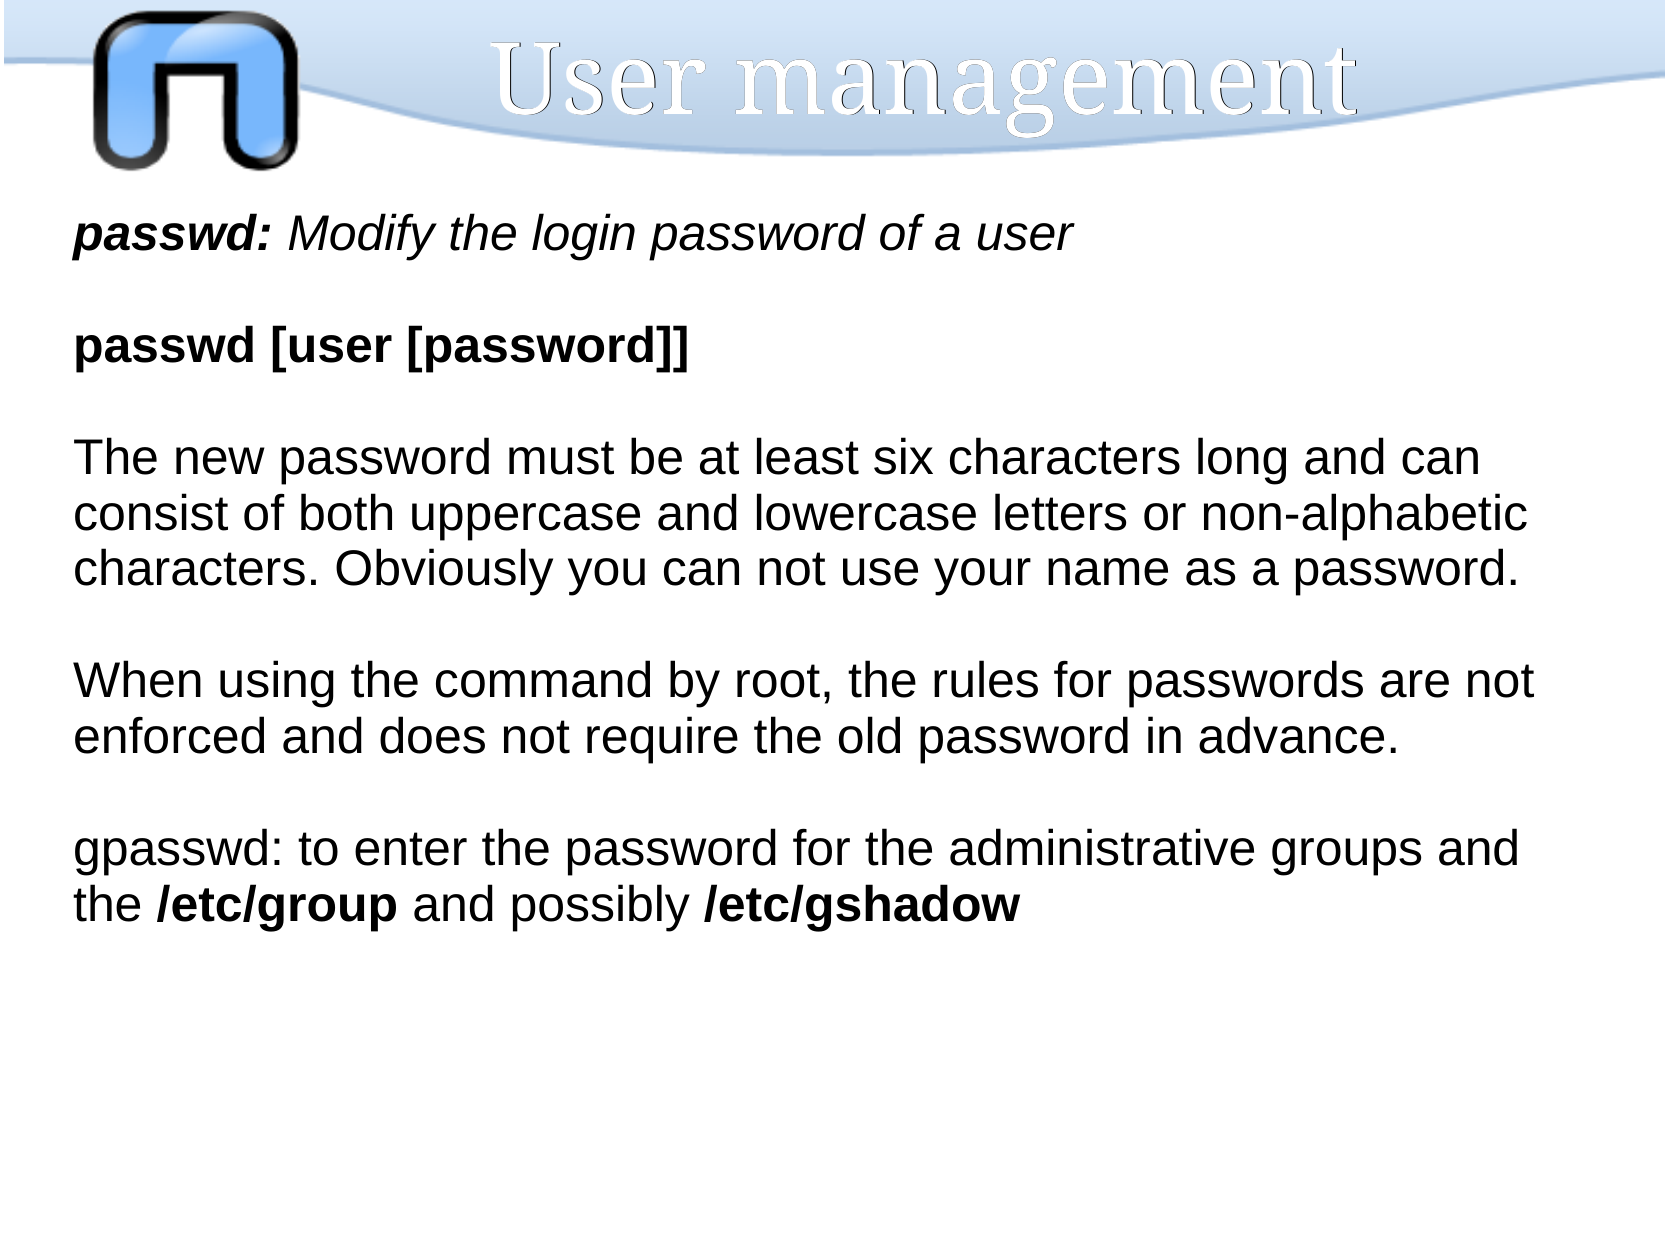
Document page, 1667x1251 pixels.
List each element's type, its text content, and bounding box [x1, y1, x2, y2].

picture [0, 0, 1667, 1251]
list passwd: Modify the login password of a user passwd [user [password]] The new password must be at least six characters long and can consist of both uppercase and lowercase letters or non-alphabetic characters. Obviously you can not use your name as a password. When using the command by root, the rules for passwords are not enforced and does not require the old password in advance. gpasswd: to enter the password for the administrative groups and the /etc/group and possibly /etc/gshadow [66, 209, 1636, 1042]
text_box User management [475, 0, 1667, 271]
